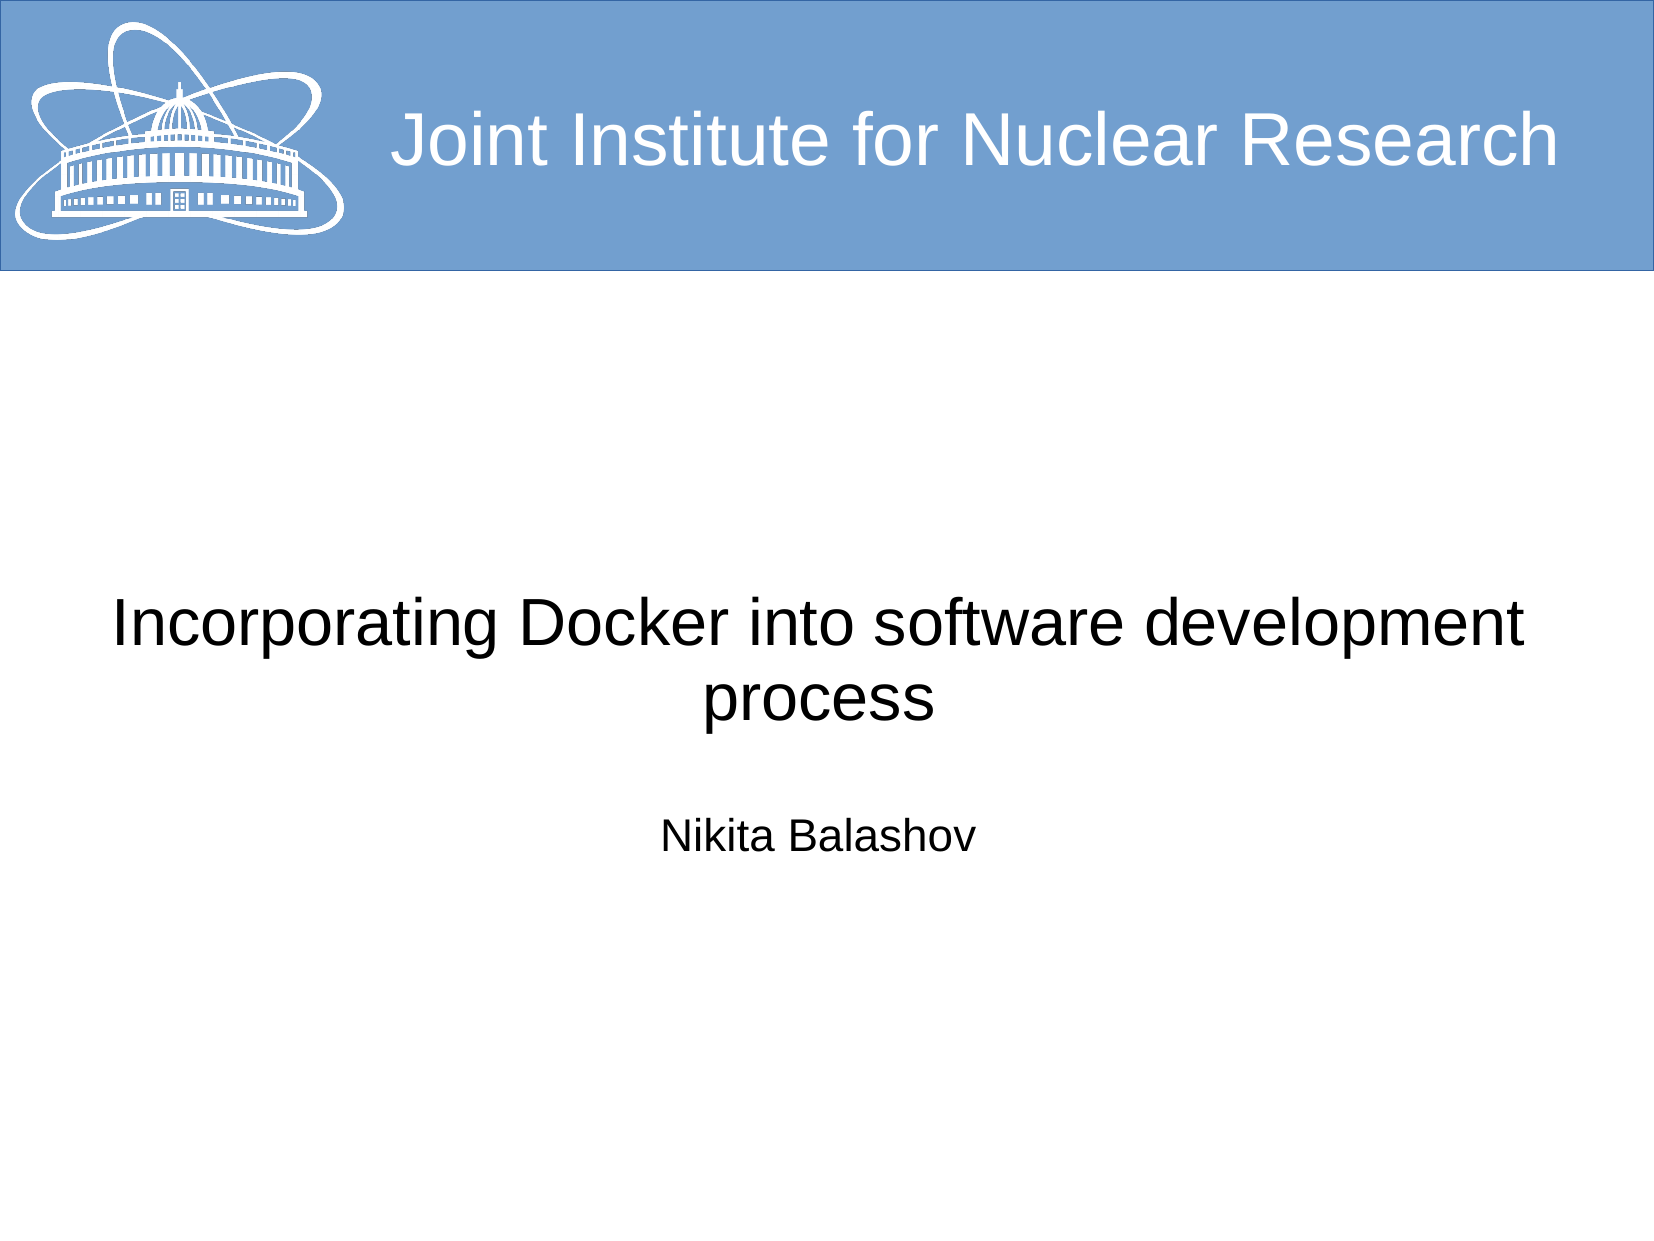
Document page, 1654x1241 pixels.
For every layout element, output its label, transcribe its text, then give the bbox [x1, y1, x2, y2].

picture [15, 22, 344, 241]
text_box Joint Institute for Nuclear Research [375, 91, 1636, 280]
text_box [0, 0, 1654, 271]
subtitle Incorporating Docker into software development process [74, 289, 1563, 1025]
text_box Nikita Balashov [645, 803, 1096, 976]
